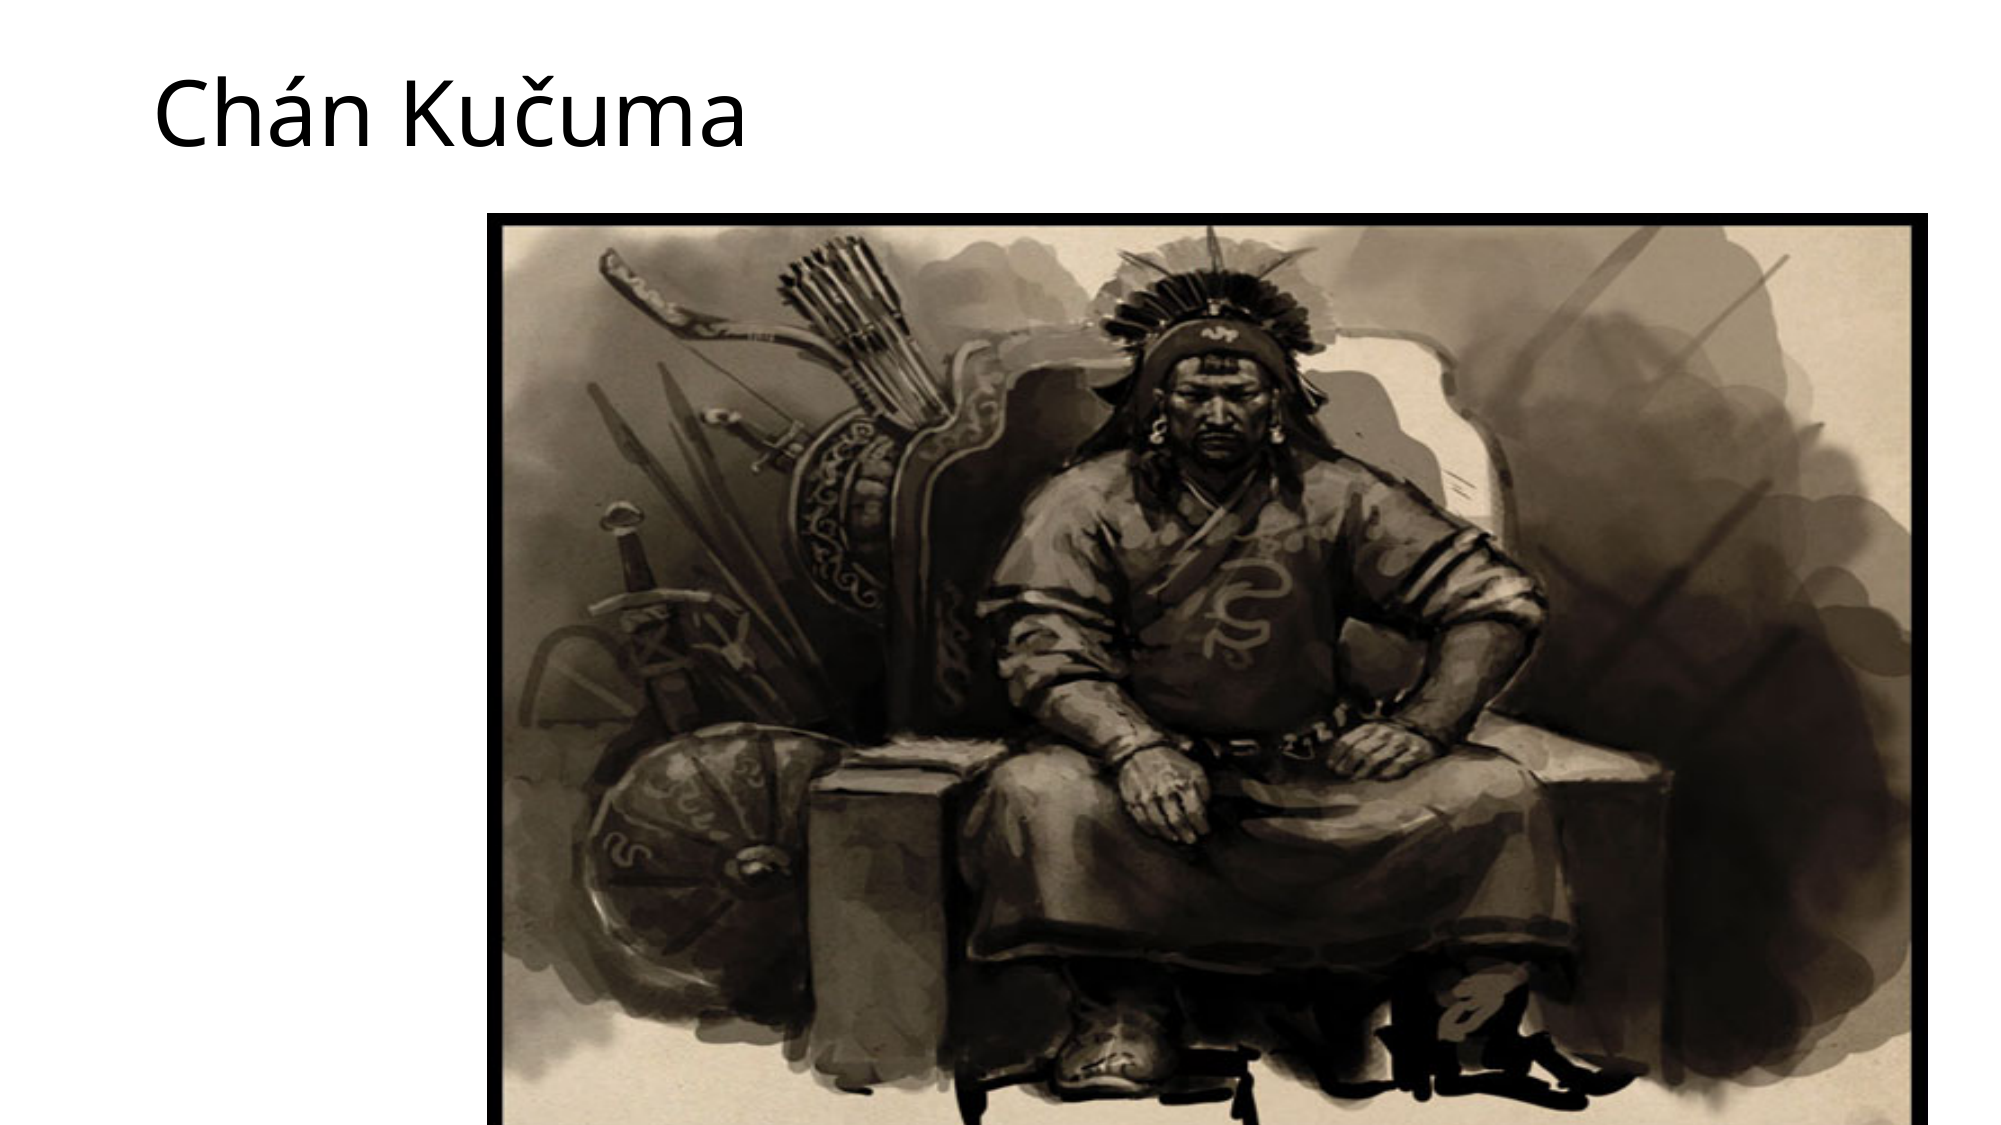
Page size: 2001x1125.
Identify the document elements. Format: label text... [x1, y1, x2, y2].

title Chán Kučuma [137, 59, 1863, 278]
picture [487, 213, 1928, 1125]
